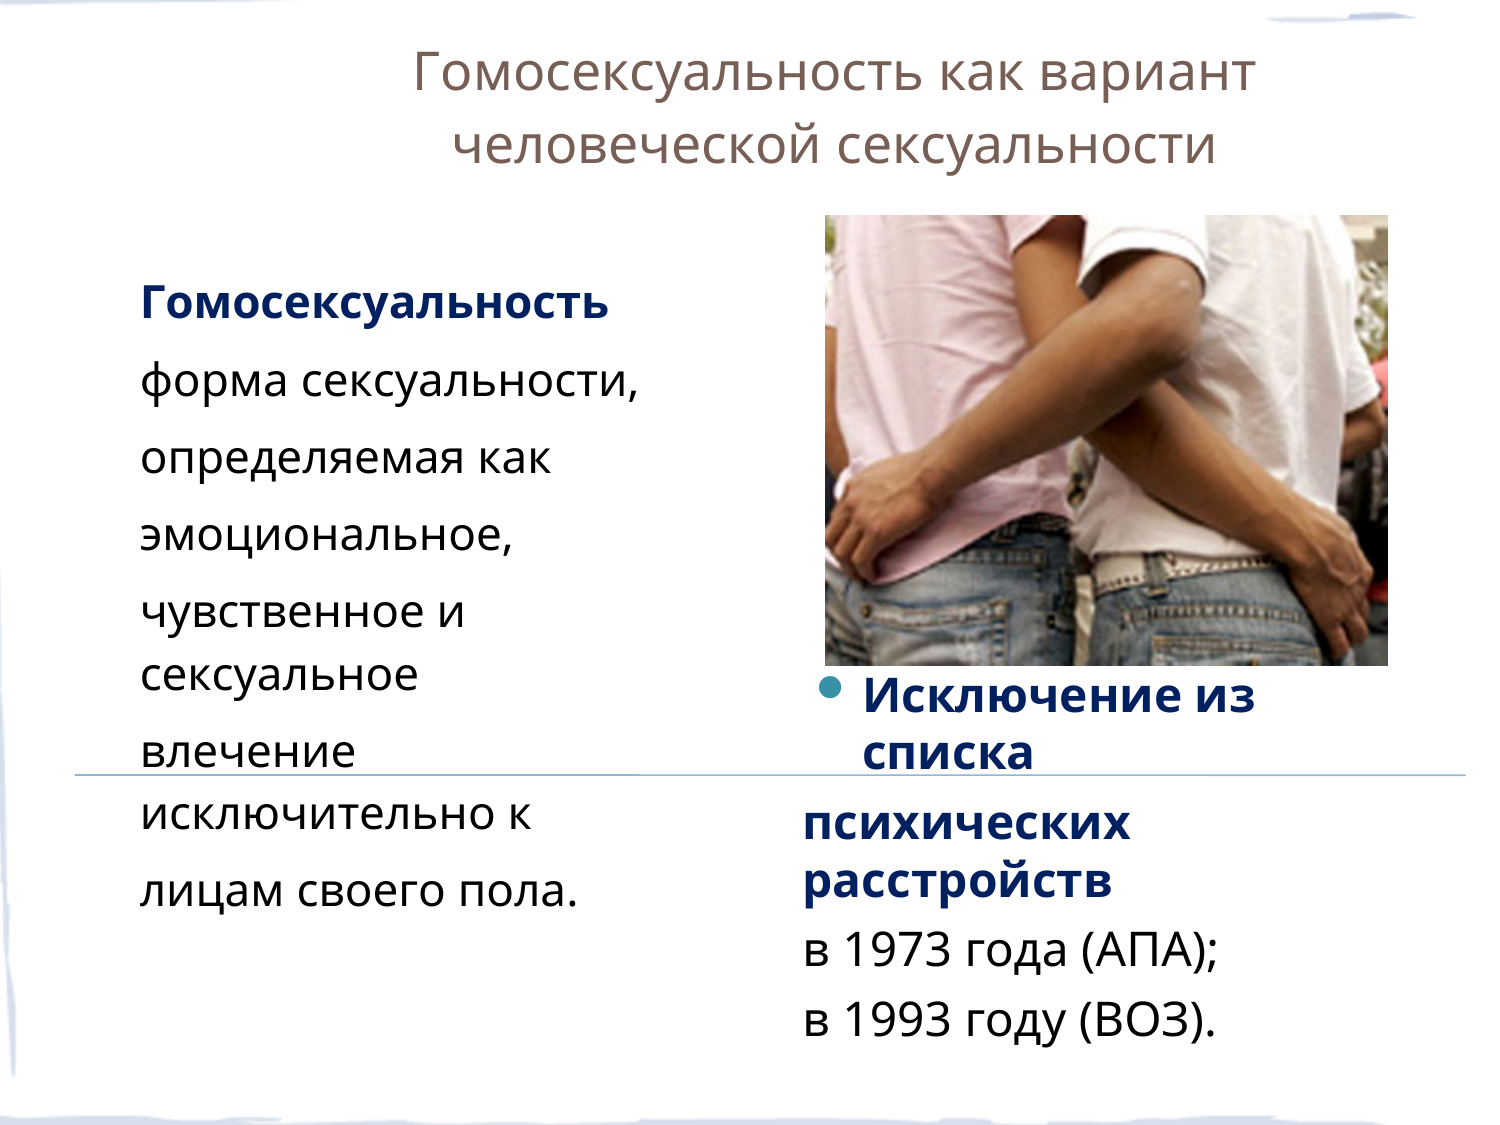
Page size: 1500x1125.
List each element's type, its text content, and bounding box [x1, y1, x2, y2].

text_box Исключение из списка психических расстройств в 1973 года (АПА); в 1993 году (ВОЗ). [787, 776, 1450, 1054]
list Гомосексуальность форма сексуальности, определяемая как эмоциональное, чувственное и сексуальное влечение исключительно к лицам своего пола. [125, 262, 738, 774]
picture [0, 0, 1500, 1125]
title Гомосексуальность как вариант человеческой сексуальности [219, 24, 1450, 188]
list Гомосексуальность форма сексуальности, определяемая как эмоциональное, чувственное и сексуальное влечение исключительно к лицам своего пола. [125, 776, 738, 1075]
text_box Исключение из списка психических расстройств в 1973 года (АПА); в 1993 году (ВОЗ). [787, 656, 1450, 774]
